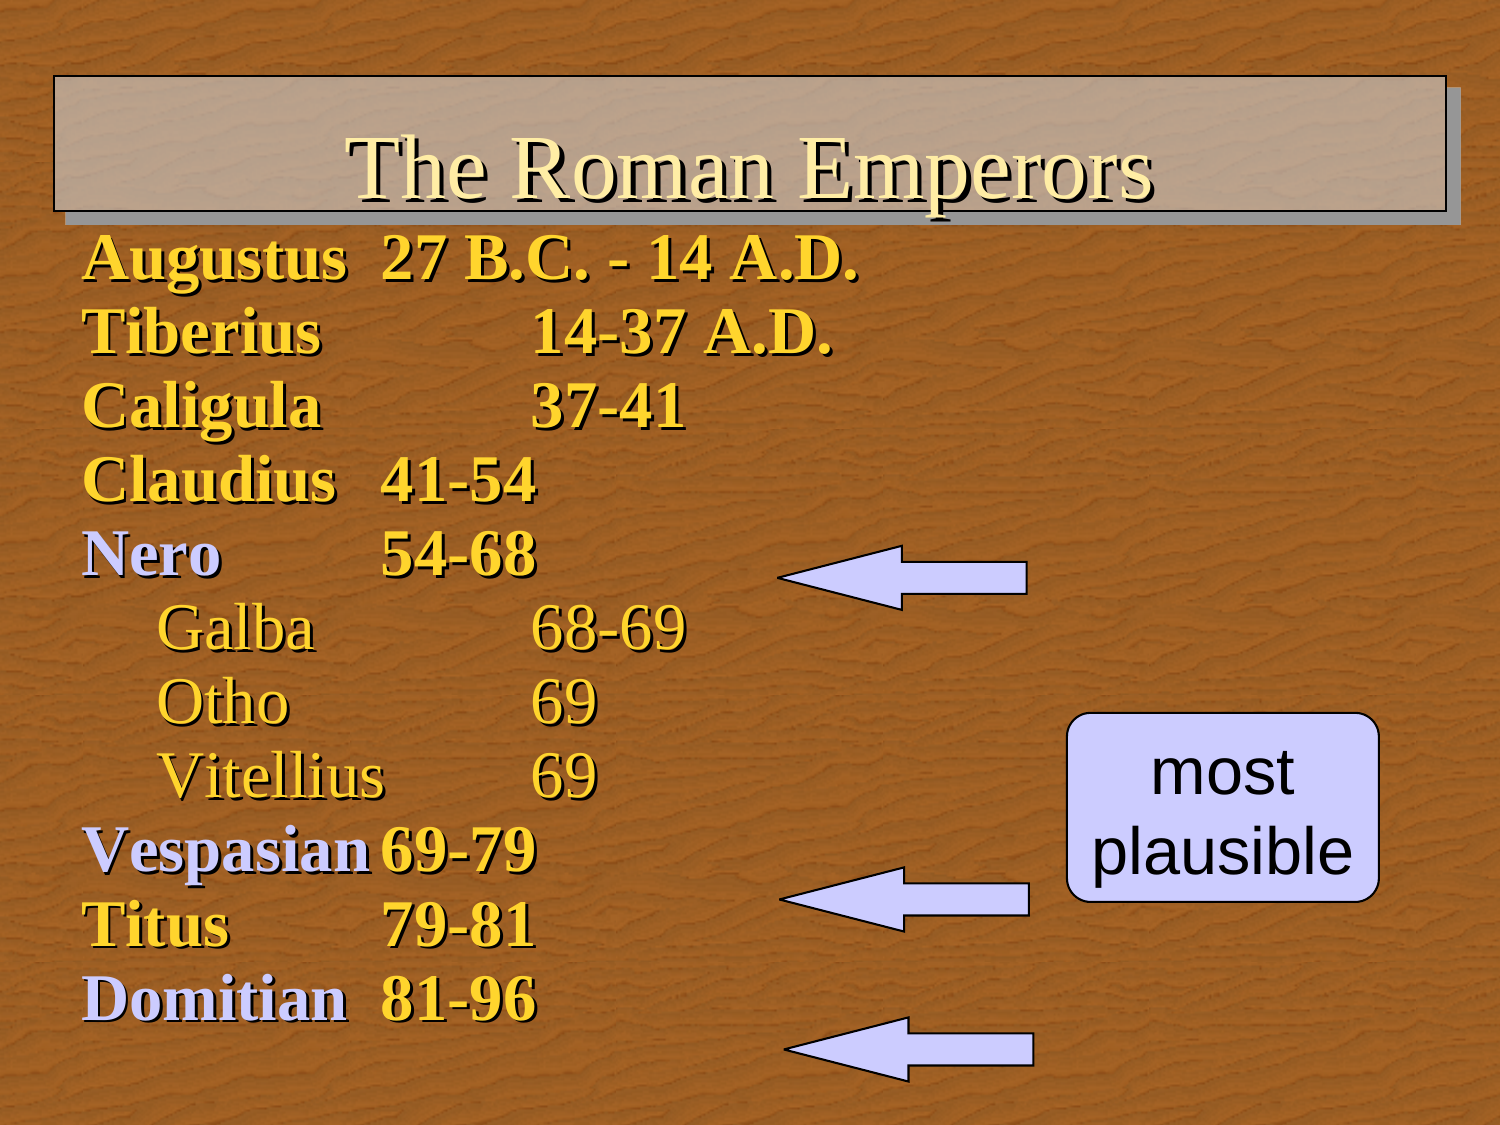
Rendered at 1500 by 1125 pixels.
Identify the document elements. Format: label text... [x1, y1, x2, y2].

list Augustus 27 B.C. - 14 A.D. Tiberius 14-37 A.D. Caligula 37-41 Claudius 41-54 Nero 54-68 Galba 68-69 Otho 69 Vitellius 69 Vespasian 69-79 Titus 79-81 Domitian 81-96 [65, 212, 1408, 1043]
picture [0, 0, 1500, 1125]
title The Roman Emperors [78, 71, 1422, 263]
text_box [779, 867, 1029, 932]
text_box [783, 1017, 1034, 1082]
text_box most plausible [1066, 712, 1379, 902]
text_box [777, 545, 1027, 610]
